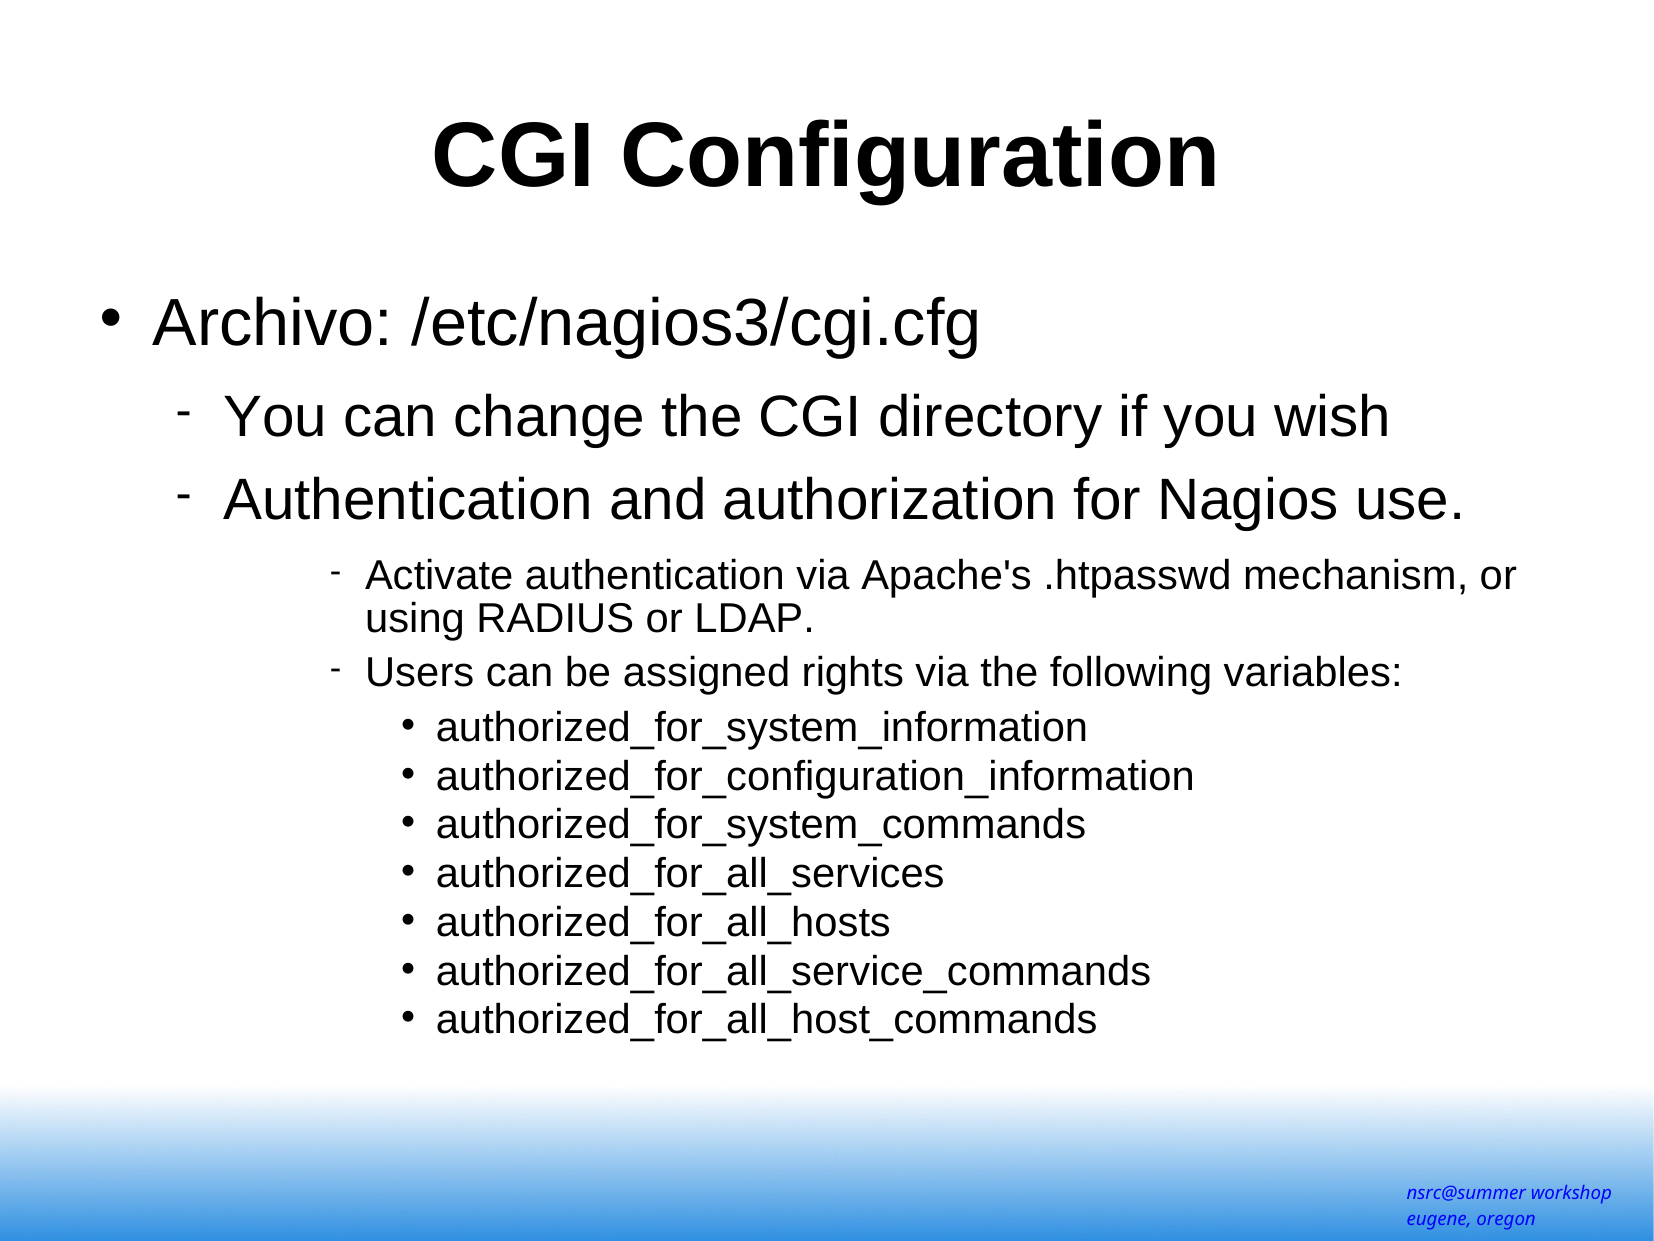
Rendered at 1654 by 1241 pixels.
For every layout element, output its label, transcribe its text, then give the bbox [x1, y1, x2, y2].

picture [0, 1083, 1654, 1241]
title CGI Configuration [82, 49, 1571, 257]
list Archivo: /etc/nagios3/cgi.cfg You can change the CGI directory if you wish Authentication and authorization for Nagios use. Activate authentication via Apache's .htpasswd mechanism, or using RADIUS or LDAP. Users can be assigned rights via the following variables: authorized_for_system_information authorized_for_configuration_information authorized_for_system_commands authorized_for_all_services authorized_for_all_hosts authorized_for_all_service_commands authorized_for_all_host_commands [82, 290, 1571, 1228]
